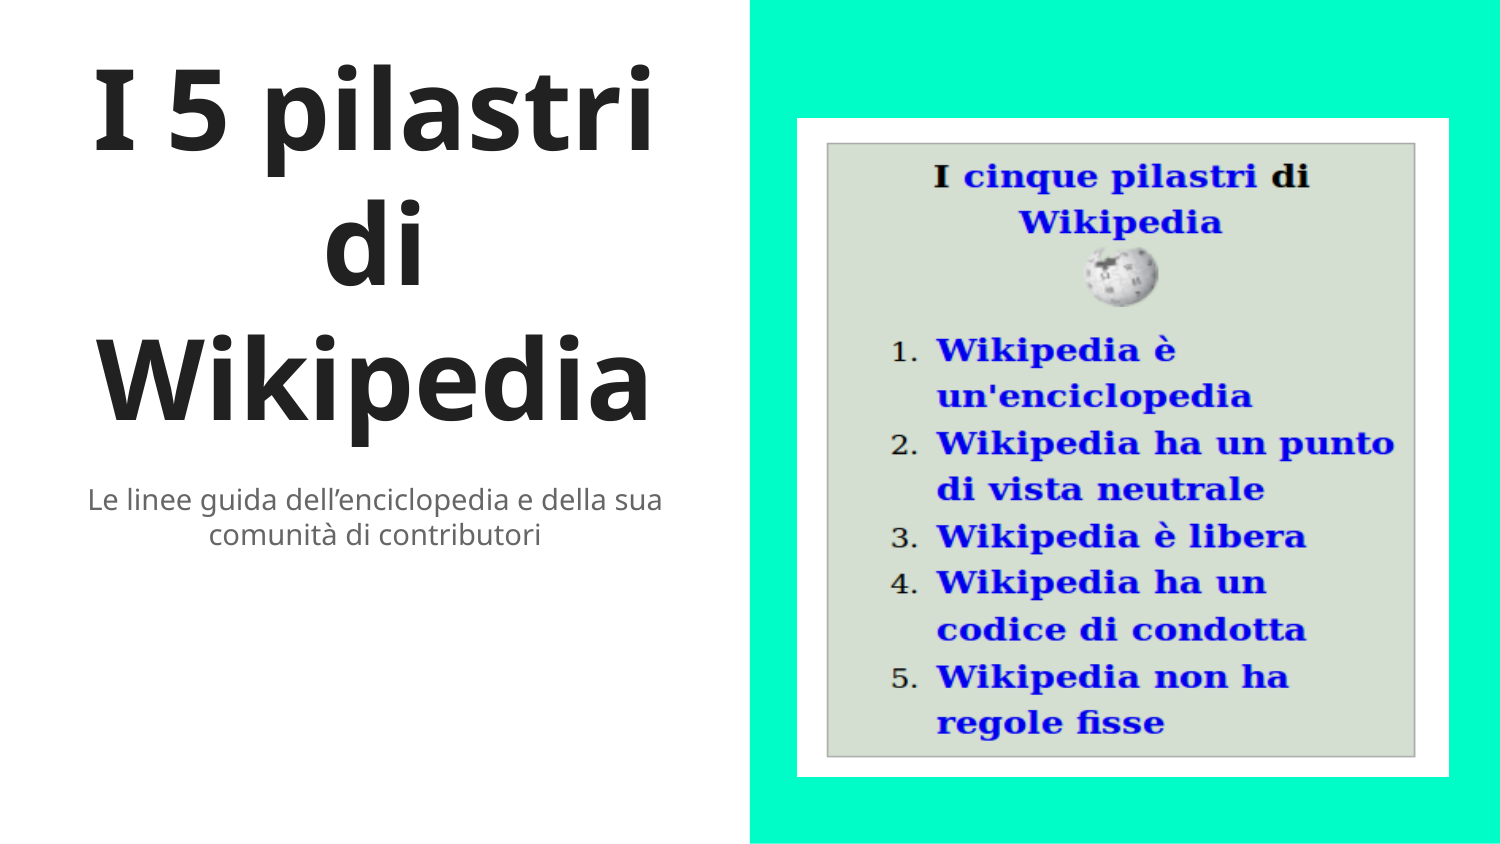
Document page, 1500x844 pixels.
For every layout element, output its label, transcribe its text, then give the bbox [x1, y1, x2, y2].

title I 5 pilastri di Wikipedia [43, 177, 708, 458]
subtitle Le linee guida dell’enciclopedia e della sua comunità di contributori [43, 466, 708, 688]
picture [797, 118, 1449, 777]
